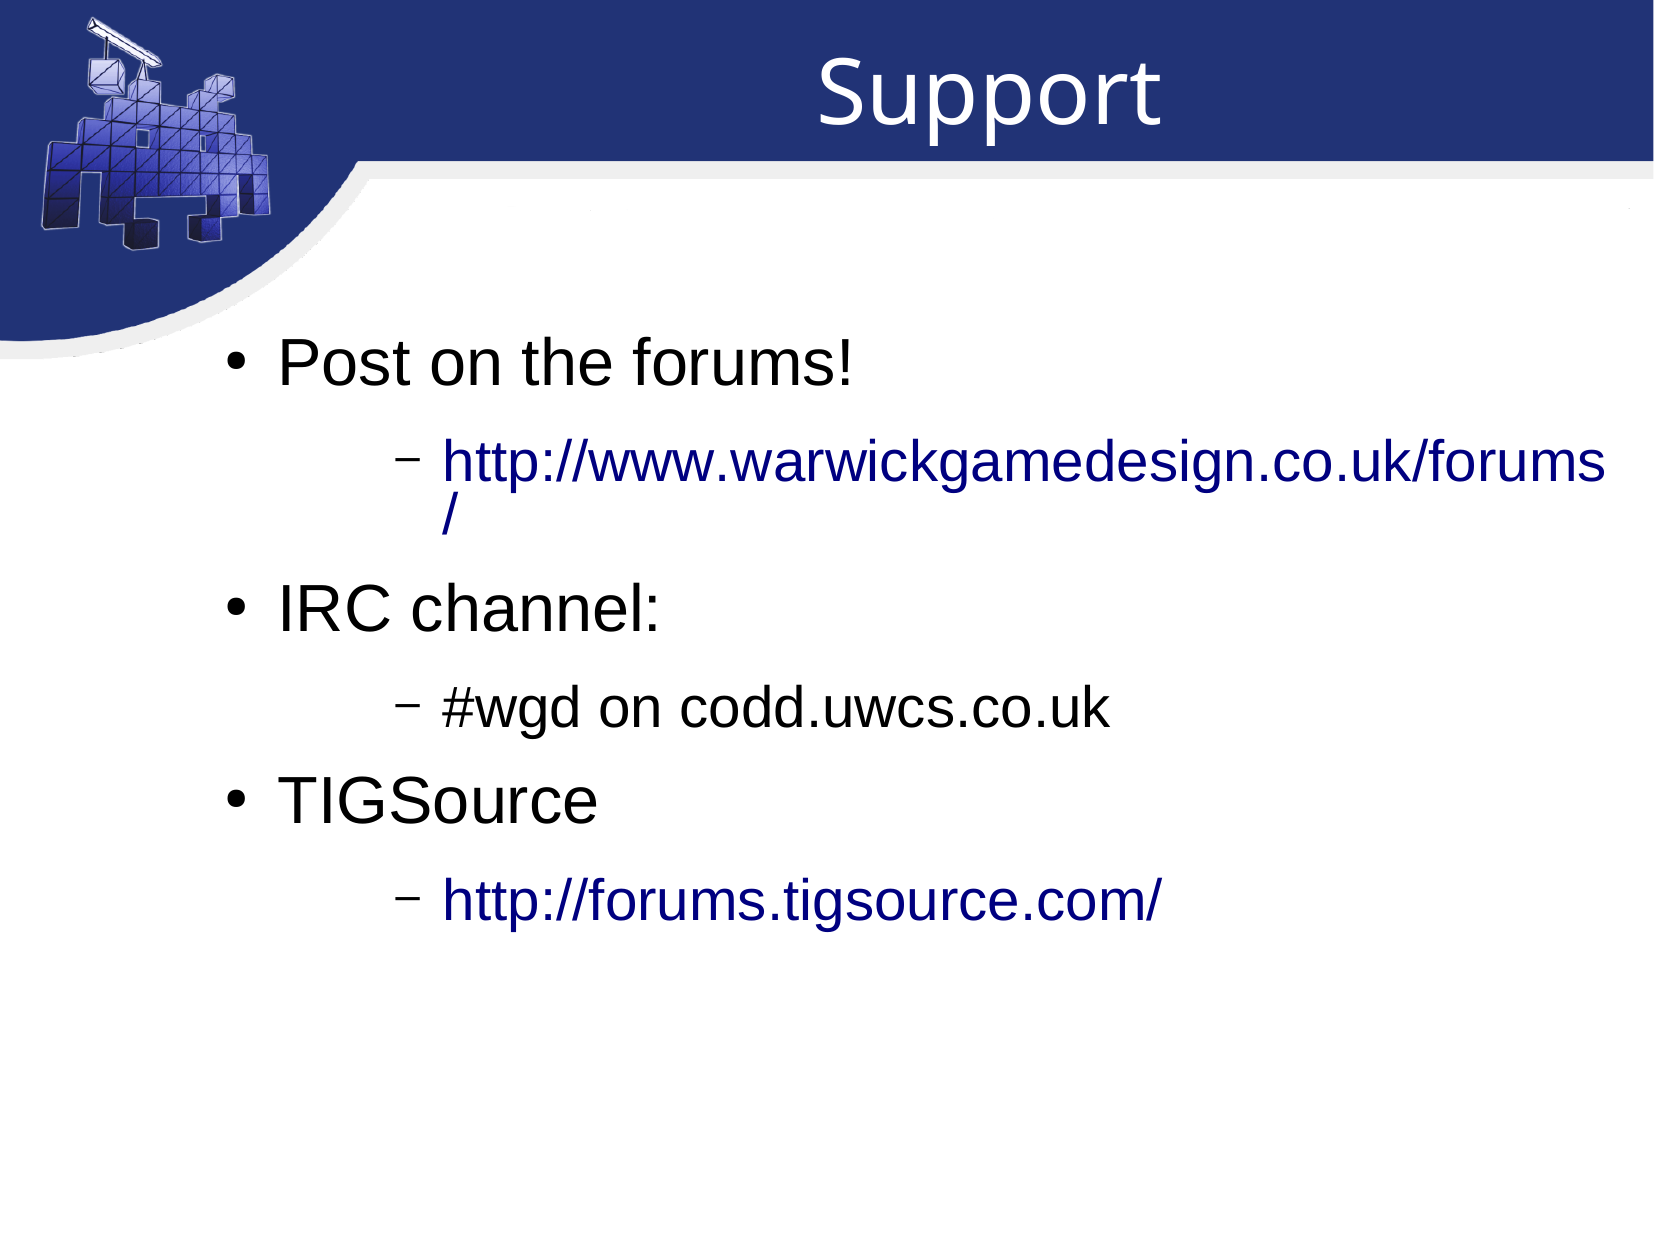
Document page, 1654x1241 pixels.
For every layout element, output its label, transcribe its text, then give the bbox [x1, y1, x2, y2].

picture [0, 0, 1654, 443]
list Post on the forums! http://www.warwickgamedesign.co.uk/forums/ IRC channel: #wgd on codd.uwcs.co.uk TIGSource http://forums.tigsource.com/ [206, 324, 1625, 1078]
title Support [354, 35, 1625, 142]
